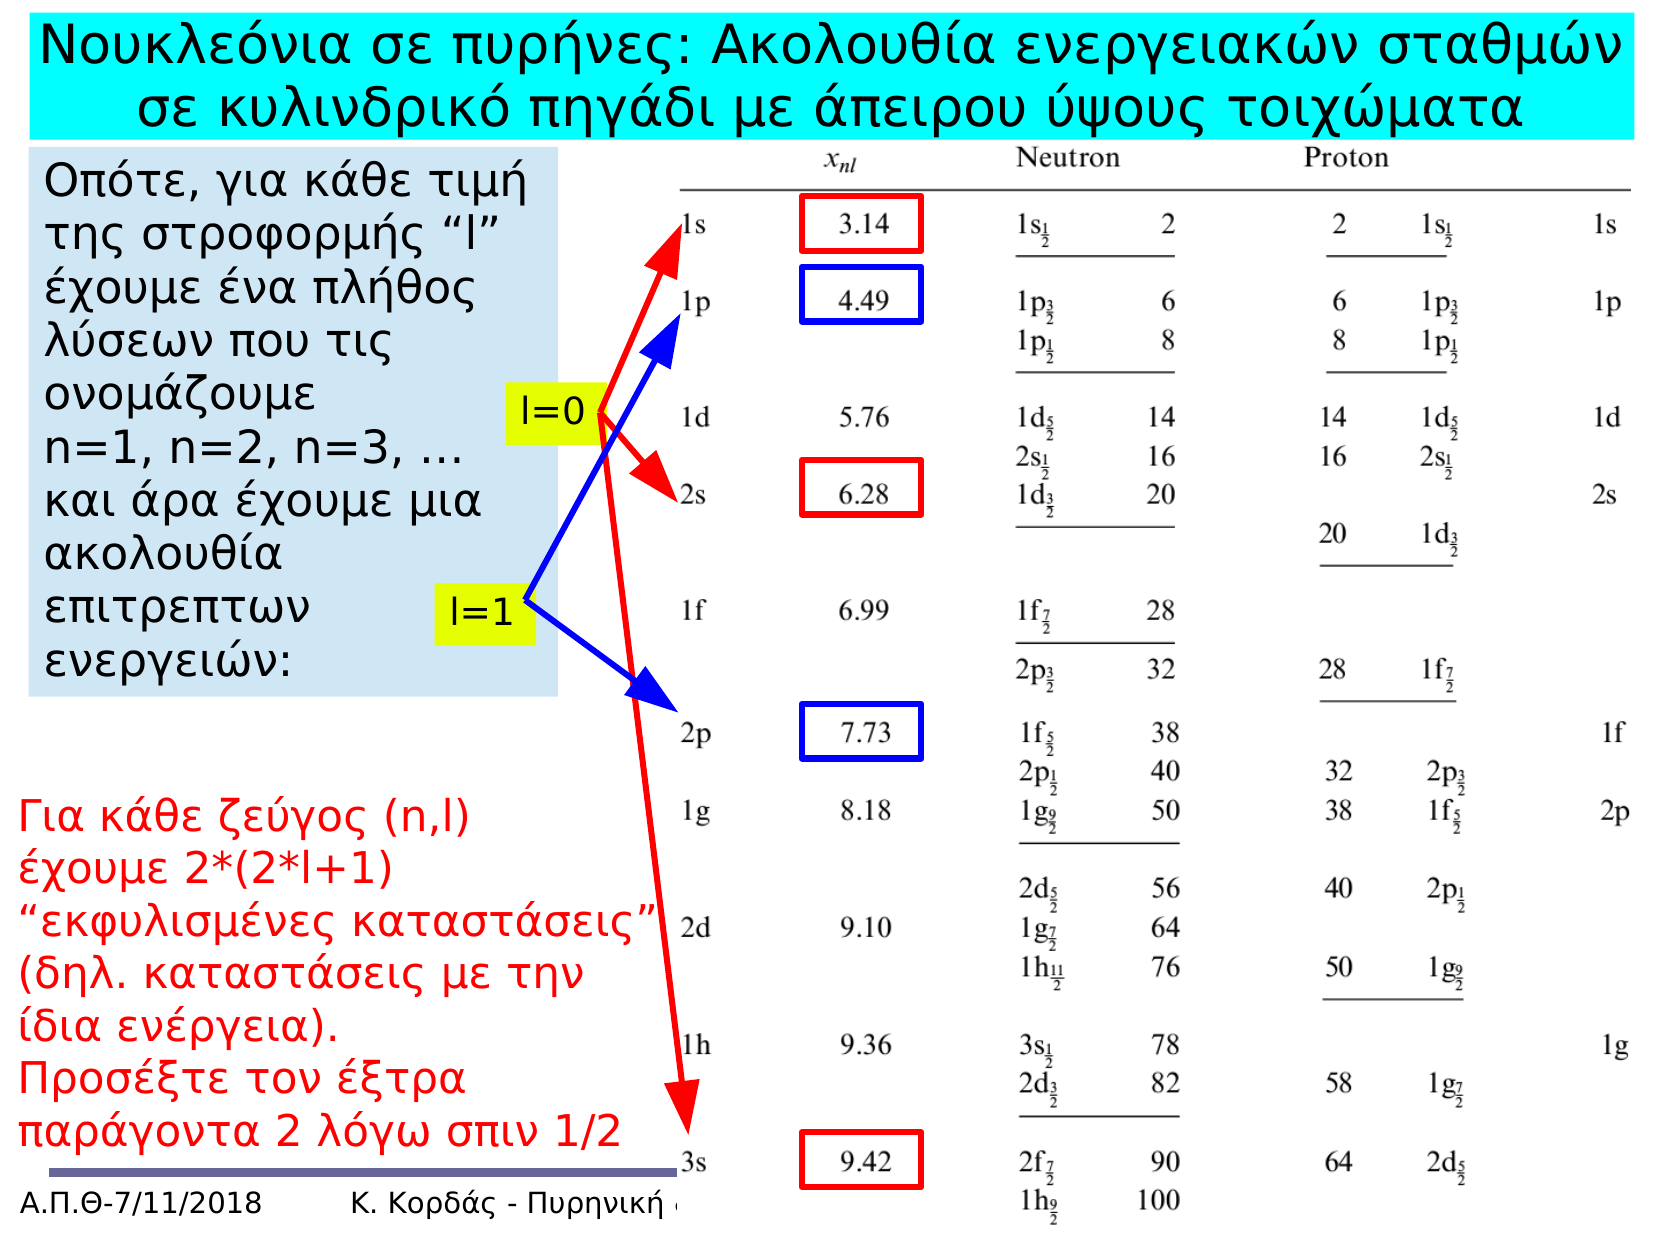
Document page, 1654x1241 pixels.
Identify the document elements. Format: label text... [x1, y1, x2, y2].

text_box l=0 [505, 382, 607, 445]
title Νουκλεόνια σε πυρήνες: Ακολουθία ενεργειακών σταθμών σε κυλινδρικό πηγάδι με άπειρου ύψους τοιχώματα [29, 12, 1635, 140]
text_box l=1 [530, 587, 537, 604]
picture [805, 1135, 918, 1184]
text_box Οπότε, για κάθε τιμή της στροφορμής “l” έχουμε ένα πλήθος λύσεων που τις ονομάζουμε n=1, n=2, n=3, … και άρα έχουμε μια ακολουθία επιτρεπτων ενεργειών: [28, 146, 559, 697]
text_box Για κάθε ζεύγος (n,l) έχουμε 2*(2*l+1) “εκφυλισμένες καταστάσεις” (δηλ. καταστάσεις με την ίδια ενέργεια). Προσέξτε τον έξτρα παράγοντα 2 λόγω σπιν 1/2 [0, 780, 820, 1164]
picture [673, 140, 1635, 1227]
text_box l=1 [434, 583, 537, 646]
